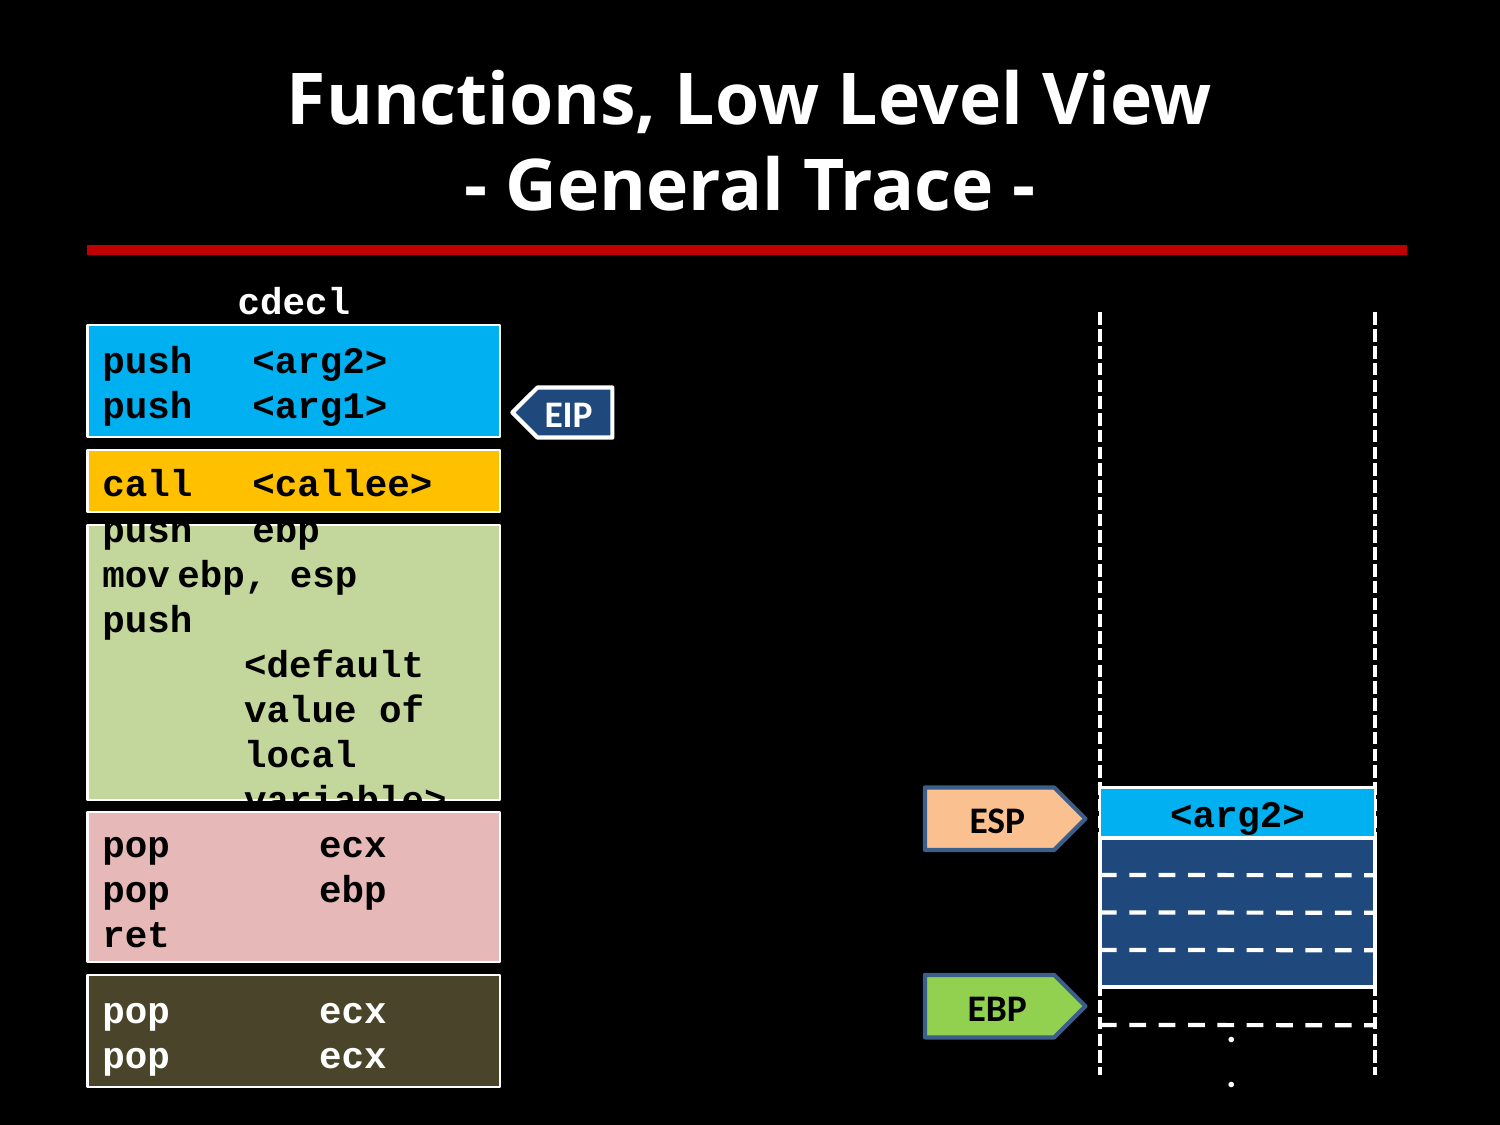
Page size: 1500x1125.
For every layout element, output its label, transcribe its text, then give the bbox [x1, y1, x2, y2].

text_box call <callee> [87, 449, 500, 513]
text_box push ebp mov ebp, esp push <default value of local variable> [87, 525, 500, 800]
title Functions, Low Level View - General Trace - [75, 45, 1425, 233]
text_box ESP [924, 787, 1086, 850]
text_box [1100, 838, 1375, 988]
text_box <arg2> [1100, 787, 1375, 838]
text_box push <arg2> push <arg1> [87, 325, 500, 438]
text_box EBP [924, 974, 1086, 1038]
text_box pop ecx pop ecx [87, 975, 500, 1088]
text_box EIP [512, 387, 613, 438]
text_box pop ecx pop ebp ret [87, 812, 500, 963]
text_box . . [1087, 1012, 1375, 1088]
text_box cdecl [87, 275, 500, 325]
